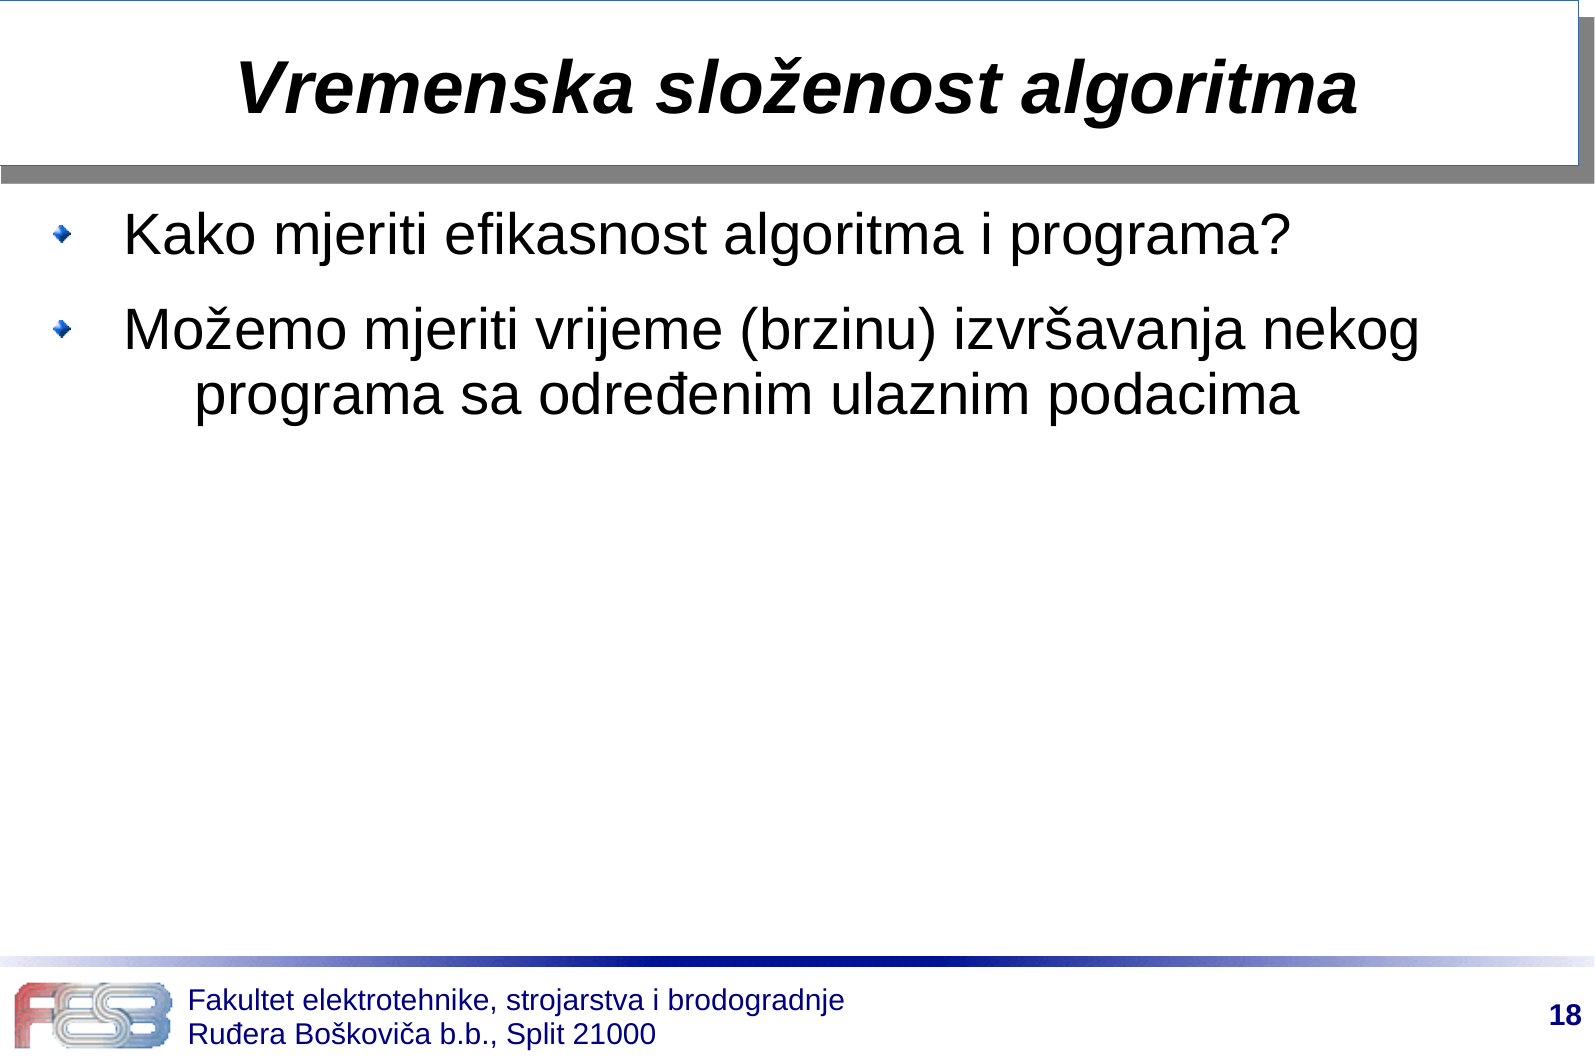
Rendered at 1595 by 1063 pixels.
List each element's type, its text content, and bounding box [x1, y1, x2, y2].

picture [0, 956, 1595, 967]
picture [9, 975, 177, 1059]
title Vremenska složenost algoritma [0, 0, 1595, 175]
list Kako mjeriti efikasnost algoritma i programa? Možemo mjeriti vrijeme (brzinu) izvršavanja nekog programa sa određenim ulaznim podacima [29, 201, 1565, 944]
